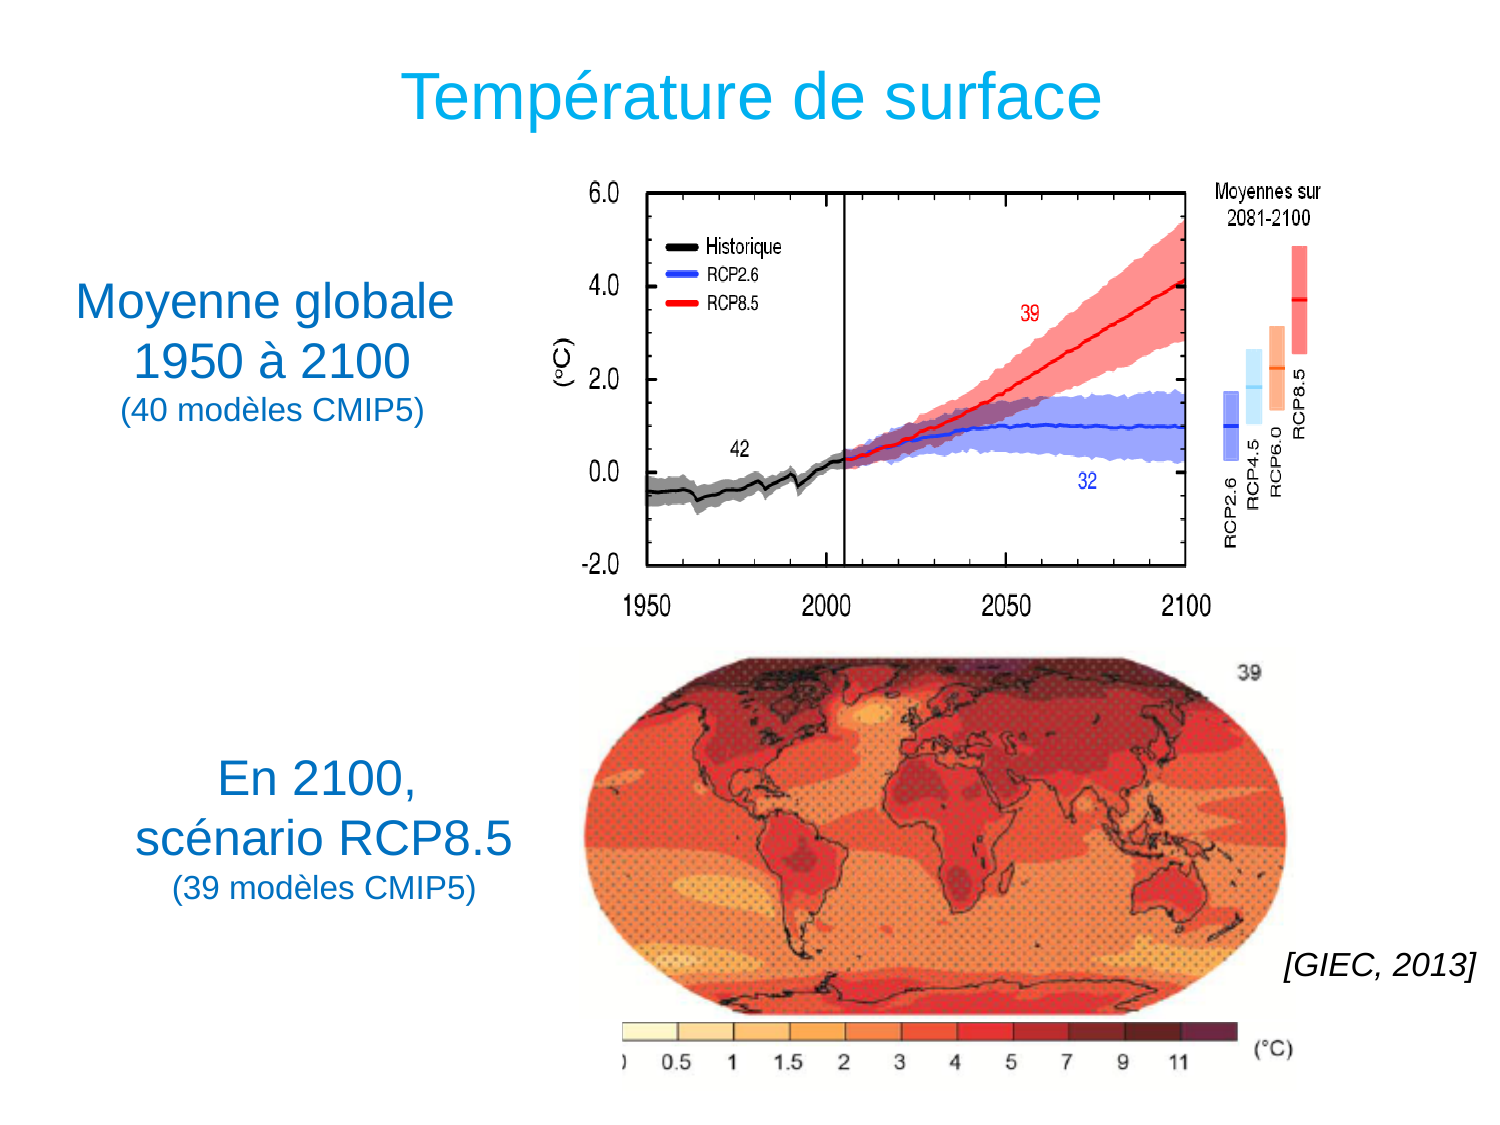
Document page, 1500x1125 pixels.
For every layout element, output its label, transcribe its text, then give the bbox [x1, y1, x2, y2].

text_box En 2100, scénario RCP8.5 (39 modèles CMIP5) [70, 738, 579, 983]
picture [622, 1022, 1297, 1091]
picture [531, 145, 1340, 1019]
text_box [GIEC, 2013] [1269, 935, 1500, 991]
text_box Moyenne globale 1950 à 2100 (40 modèles CMIP5) [18, 261, 527, 535]
text_box Température de surface [45, 45, 1460, 146]
